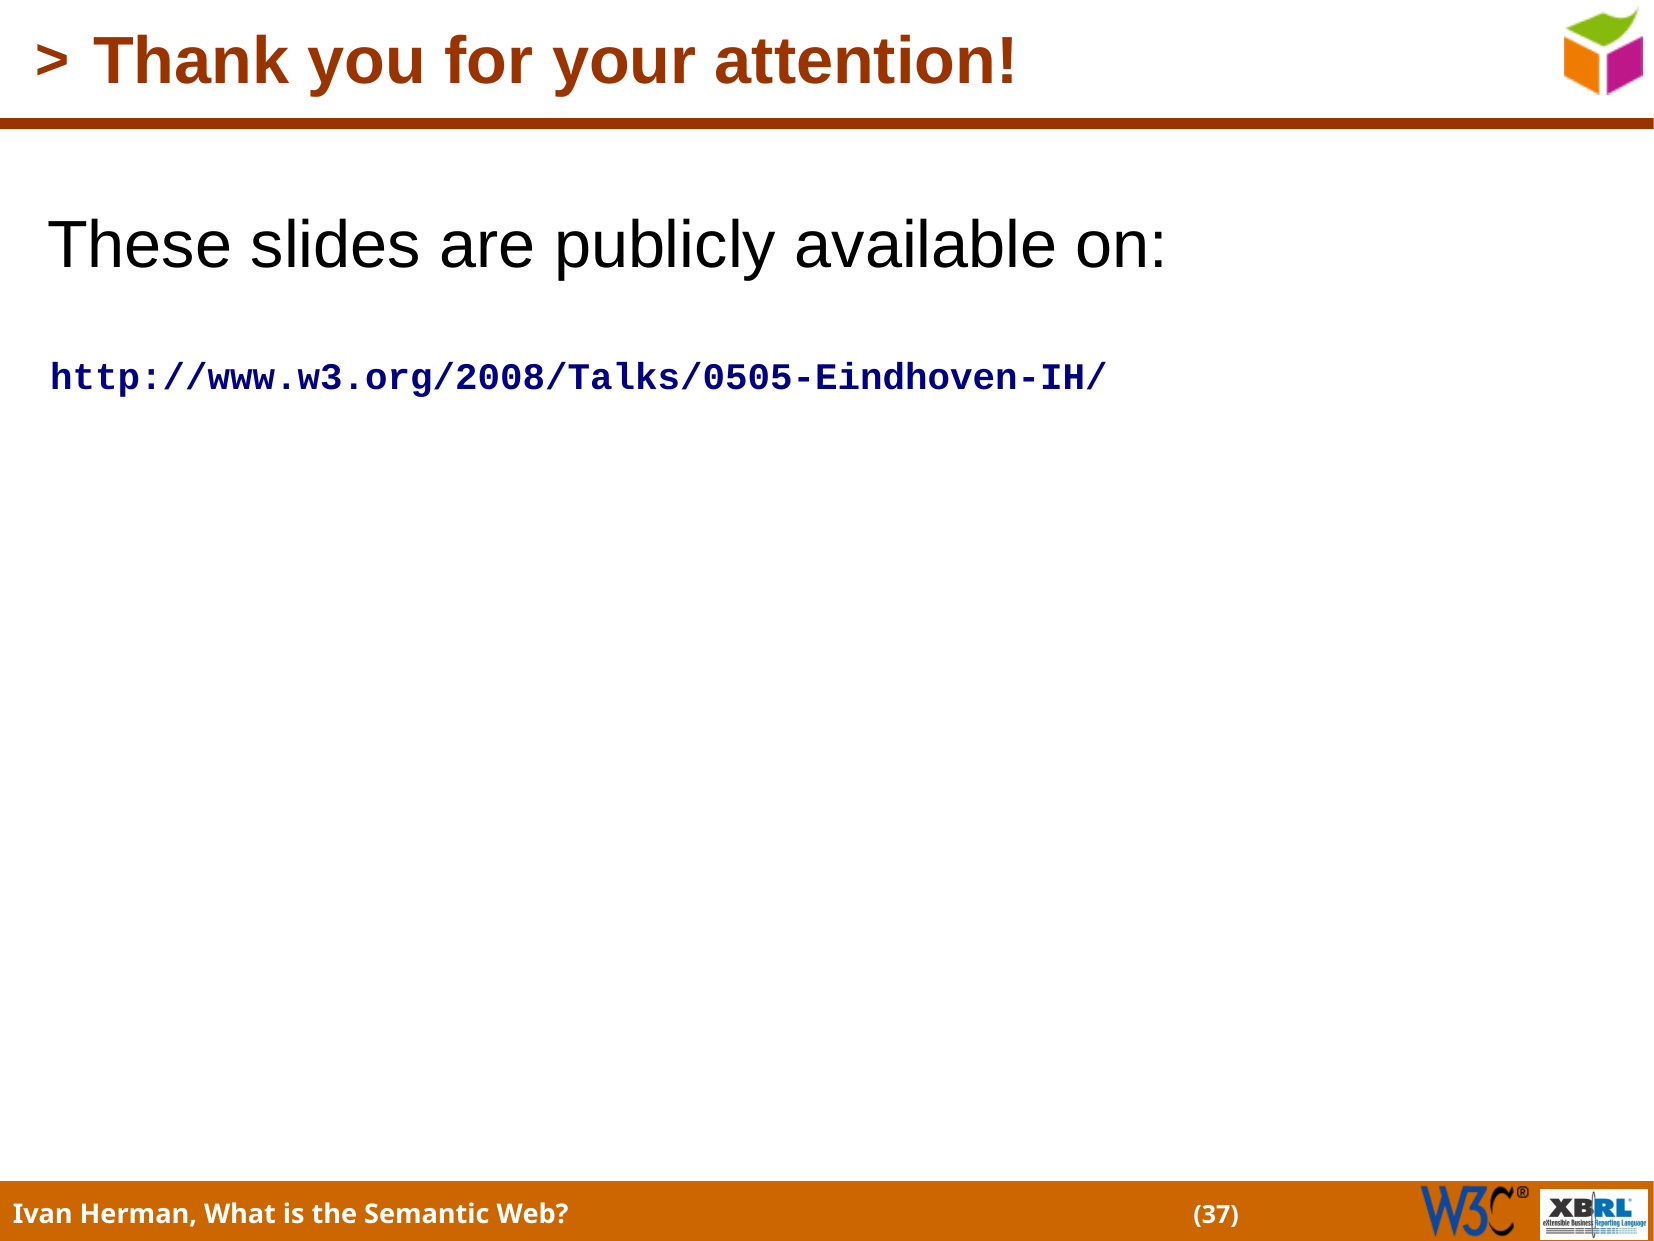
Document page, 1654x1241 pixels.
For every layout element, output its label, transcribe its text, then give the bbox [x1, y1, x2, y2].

title Thank you for your attention! [93, 0, 1493, 119]
picture [1417, 1183, 1533, 1240]
picture [1540, 1189, 1648, 1240]
picture [1564, 5, 1643, 95]
text_box http://www.w3.org/2008/Talks/0505-Eindhoven-IH/ [35, 350, 1595, 409]
list These slides are publicly available on: [29, 206, 1624, 325]
